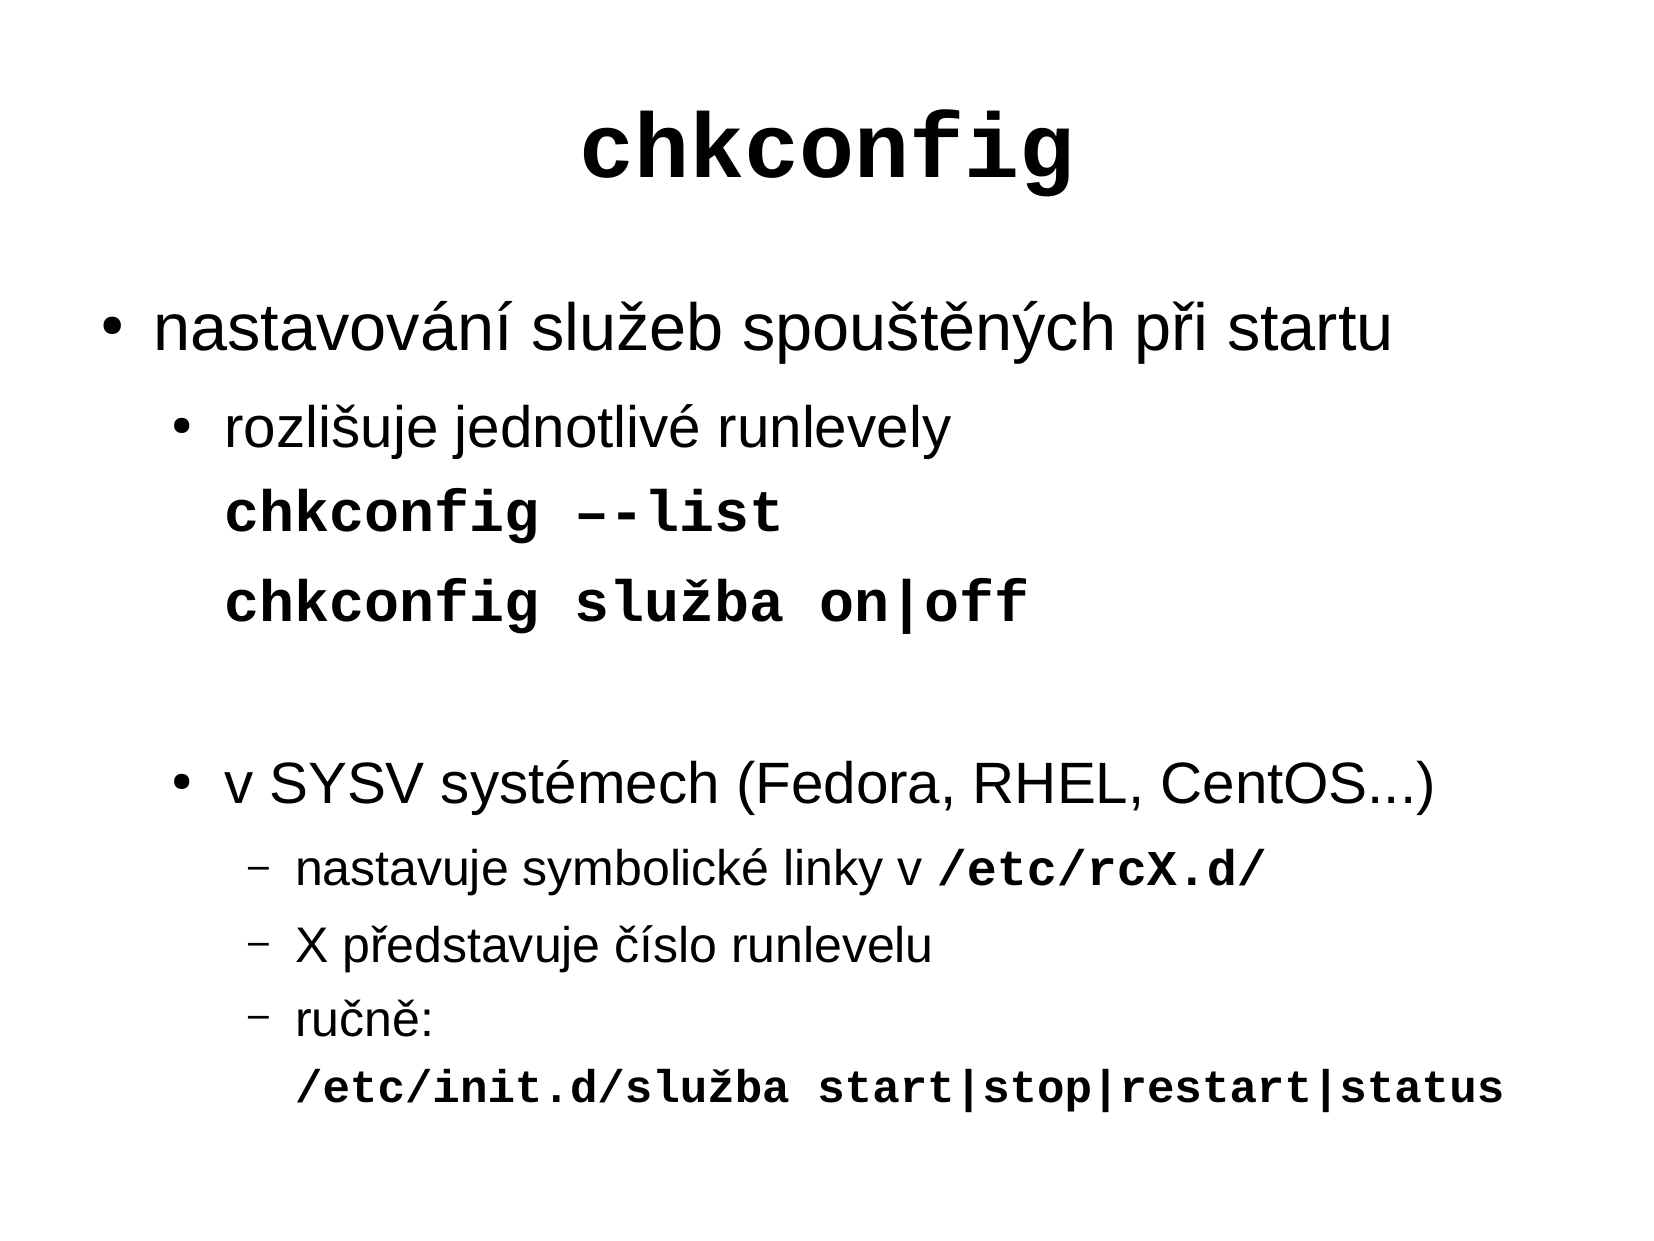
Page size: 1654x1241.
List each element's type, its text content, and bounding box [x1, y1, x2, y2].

list nastavování služeb spouštěných při startu rozlišuje jednotlivé runlevely chkconfig –-list chkconfig služba on|off v SYSV systémech (Fedora, RHEL, CentOS...) nastavuje symbolické linky v /etc/rcX.d/ X představuje číslo runlevelu ručně: /etc/init.d/služba start|stop|restart|status [82, 290, 1571, 1117]
title chkconfig [82, 56, 1571, 250]
